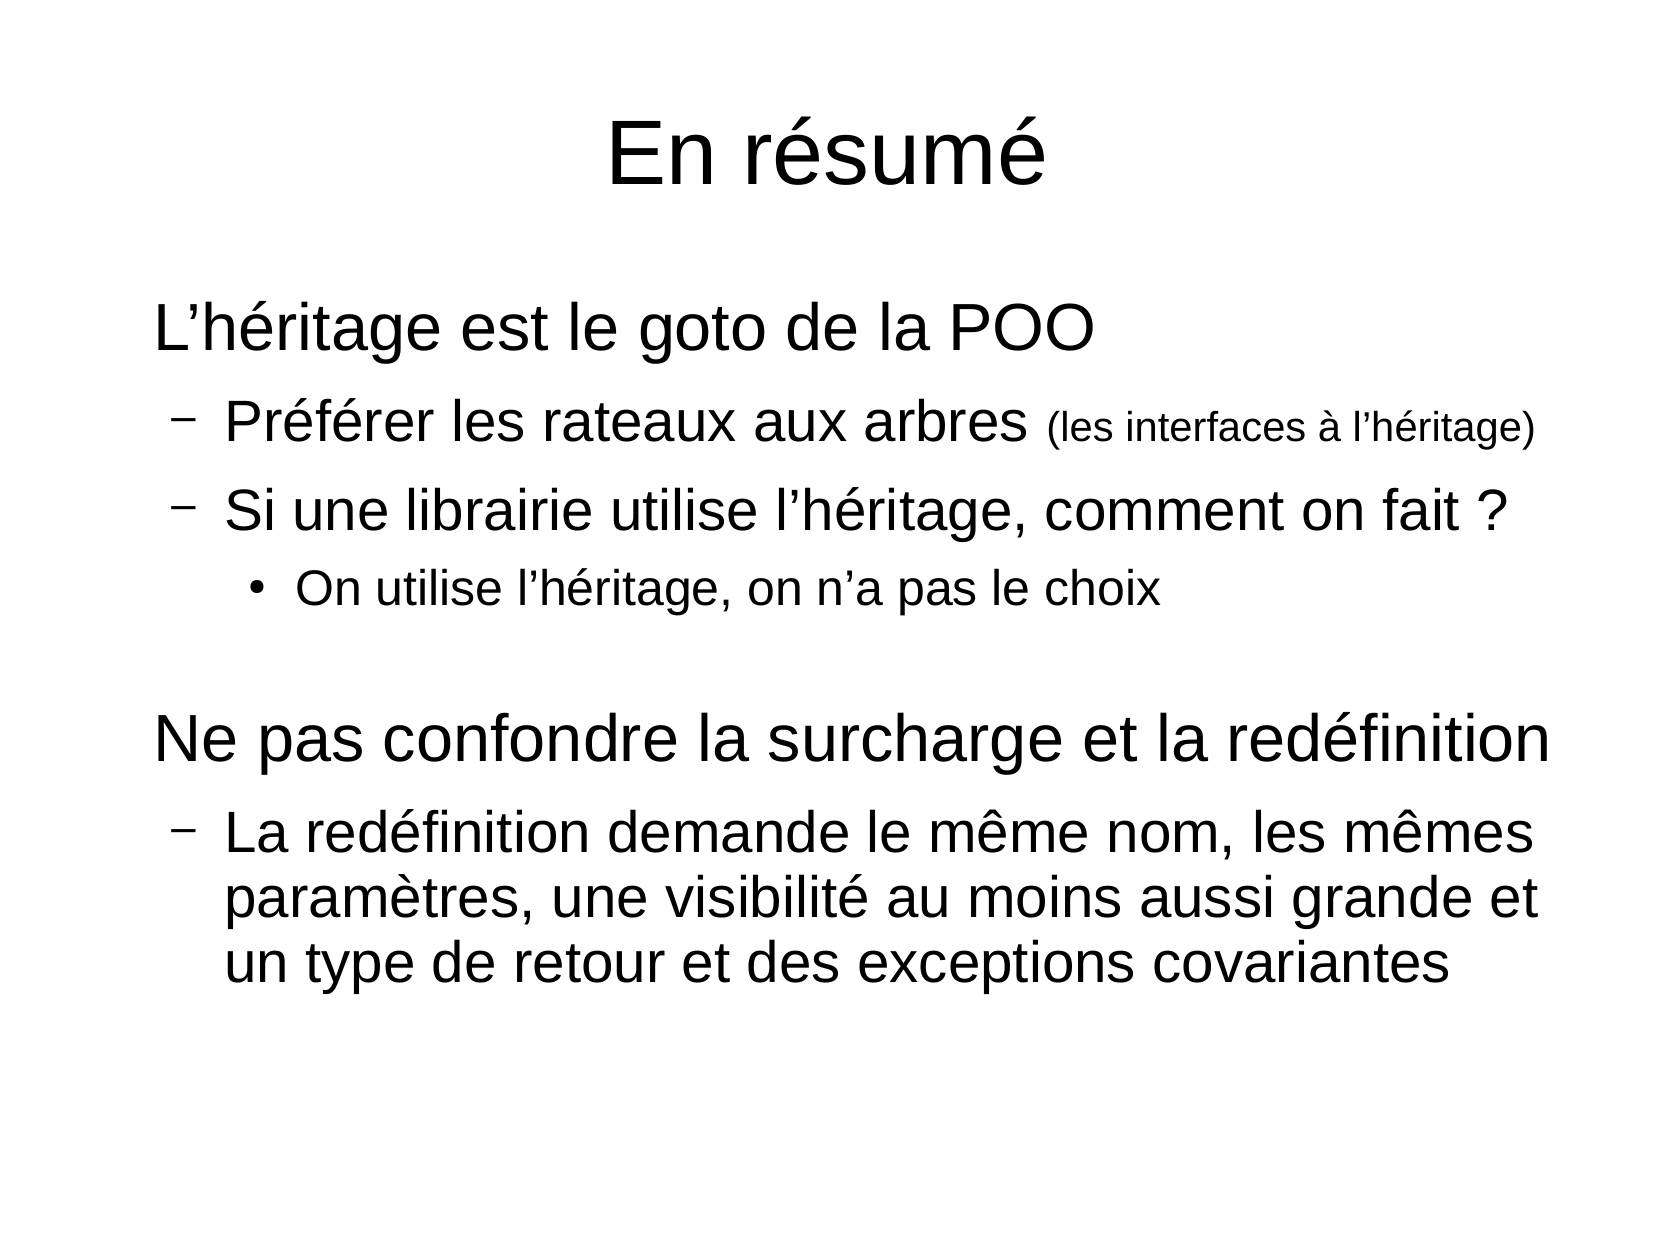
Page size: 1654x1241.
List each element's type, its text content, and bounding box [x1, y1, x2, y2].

list L’héritage est le goto de la POO Préférer les rateaux aux arbres (les interfaces à l’héritage) Si une librairie utilise l’héritage, comment on fait ? On utilise l’héritage, on n’a pas le choix Ne pas confondre la surcharge et la redéfinition La redéfinition demande le même nom, les mêmes paramètres, une visibilité au moins aussi grande et un type de retour et des exceptions covariantes [82, 290, 1571, 1010]
title En résumé [82, 49, 1571, 257]
